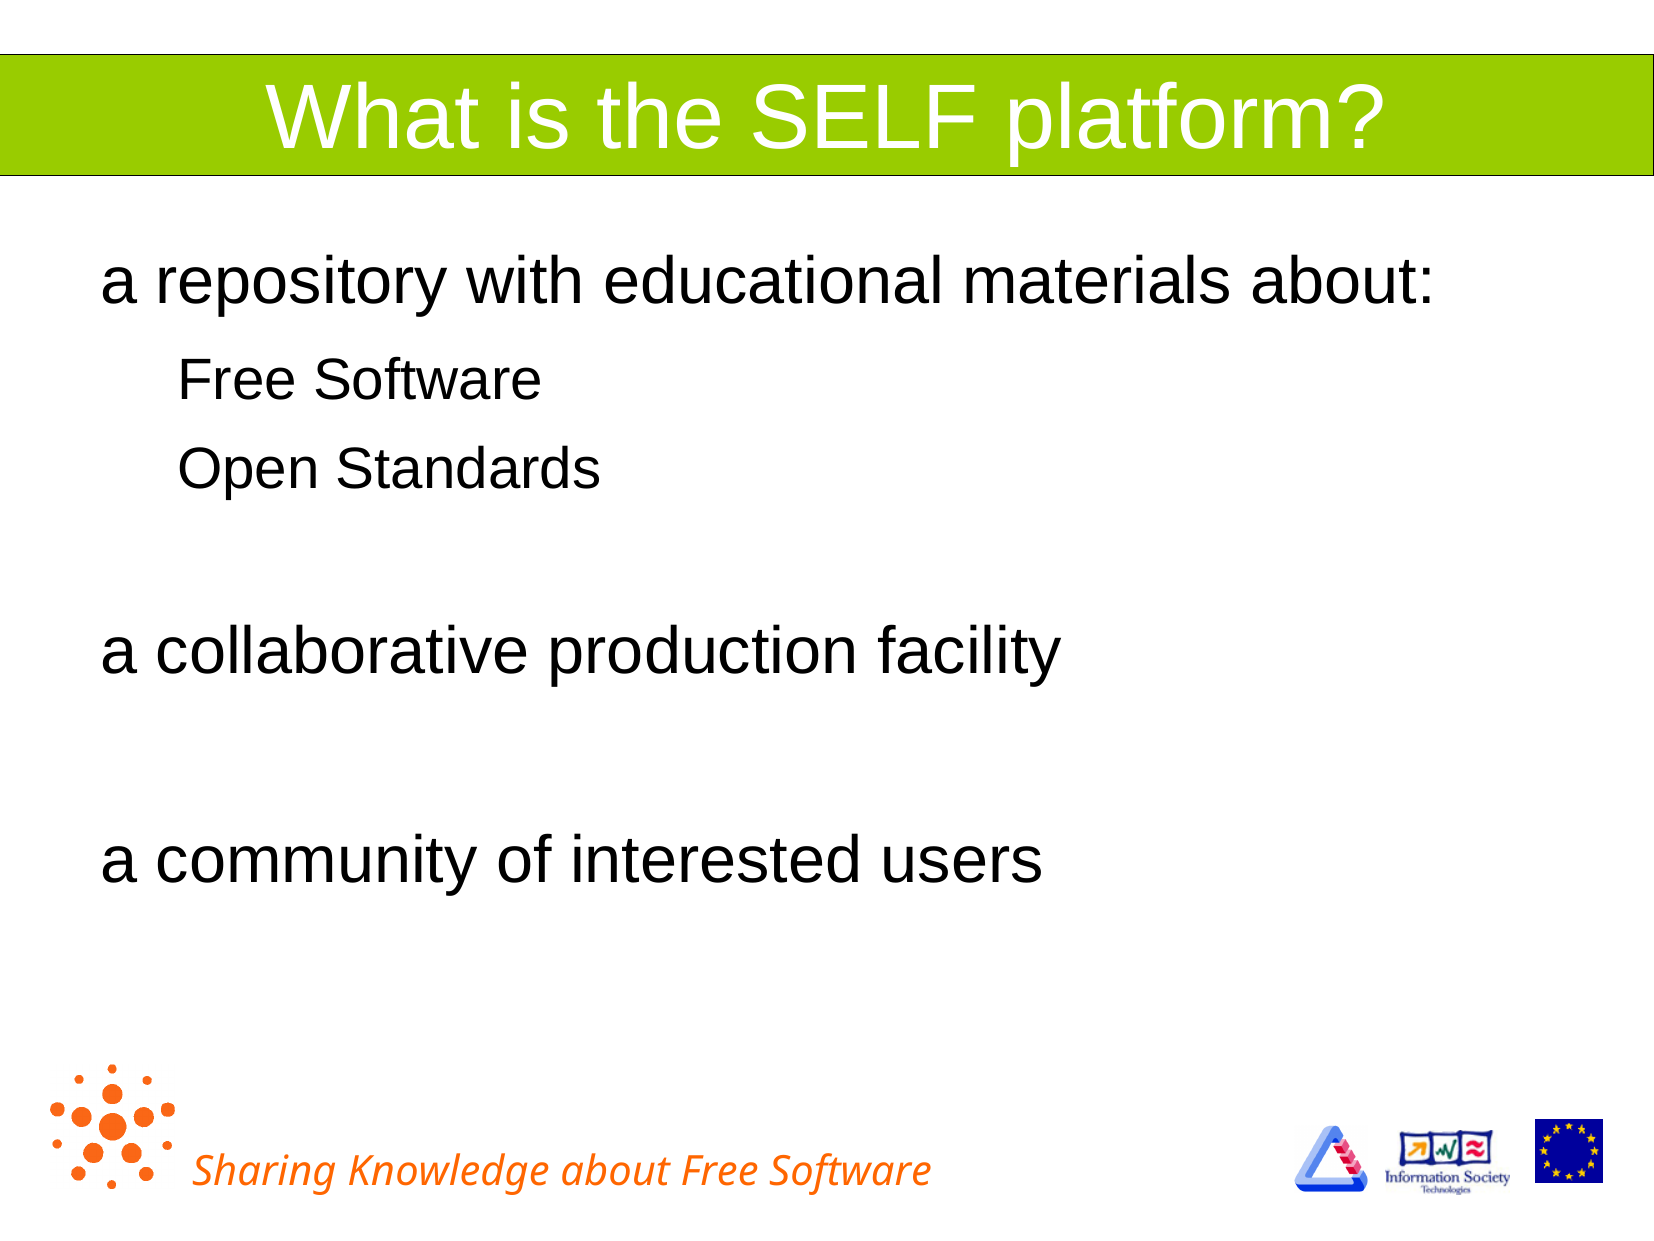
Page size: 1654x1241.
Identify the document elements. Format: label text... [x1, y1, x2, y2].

picture [1535, 1119, 1603, 1183]
picture [50, 1064, 175, 1189]
picture [1385, 1130, 1510, 1195]
list a repository with educational materials about: Free Software Open Standards a collaborative production facility a community of interested users [82, 242, 1571, 1062]
picture [1294, 1125, 1368, 1193]
title What is the SELF platform? [82, 48, 1571, 185]
